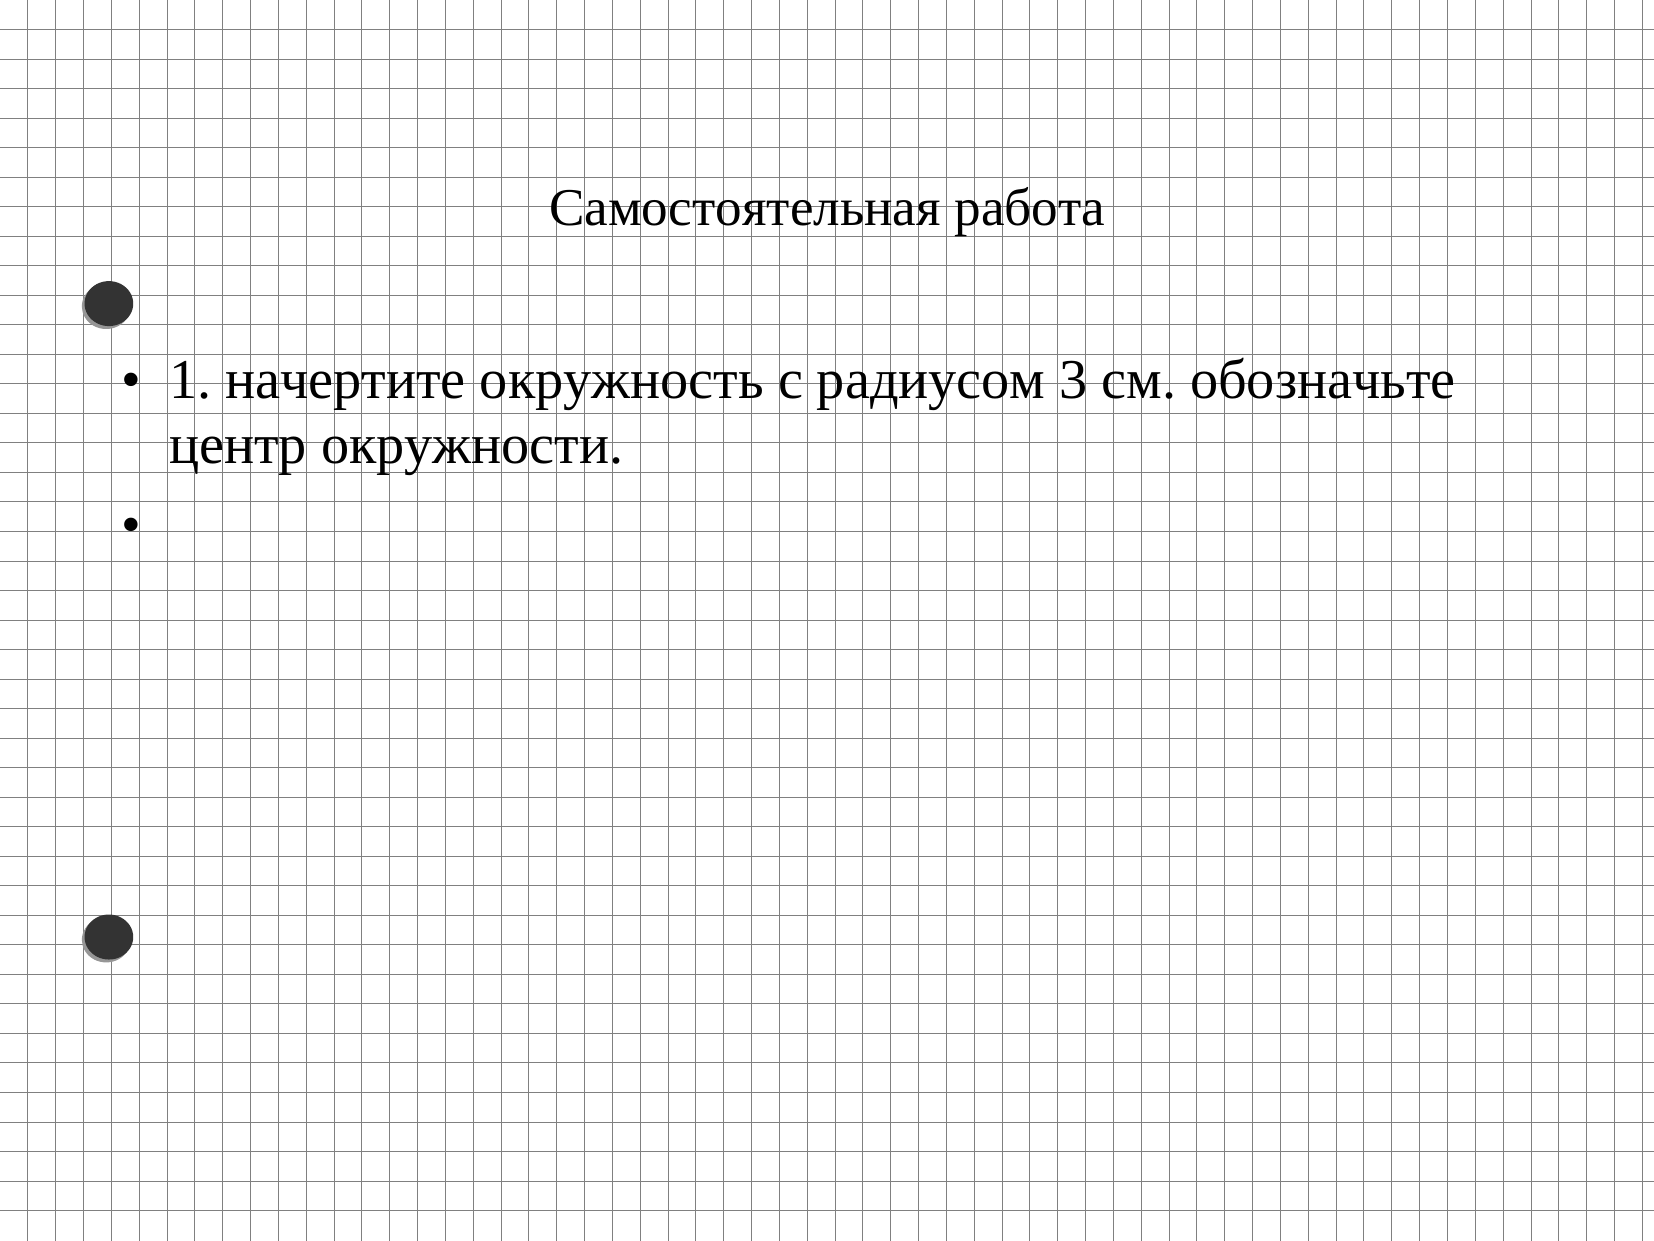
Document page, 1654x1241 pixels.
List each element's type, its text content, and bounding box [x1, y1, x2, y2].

list 1. начертите окружность с радиусом 3 см. обозначьте центр окружности. [121, 344, 1534, 1127]
title Самостоятельная работа [121, 102, 1534, 310]
